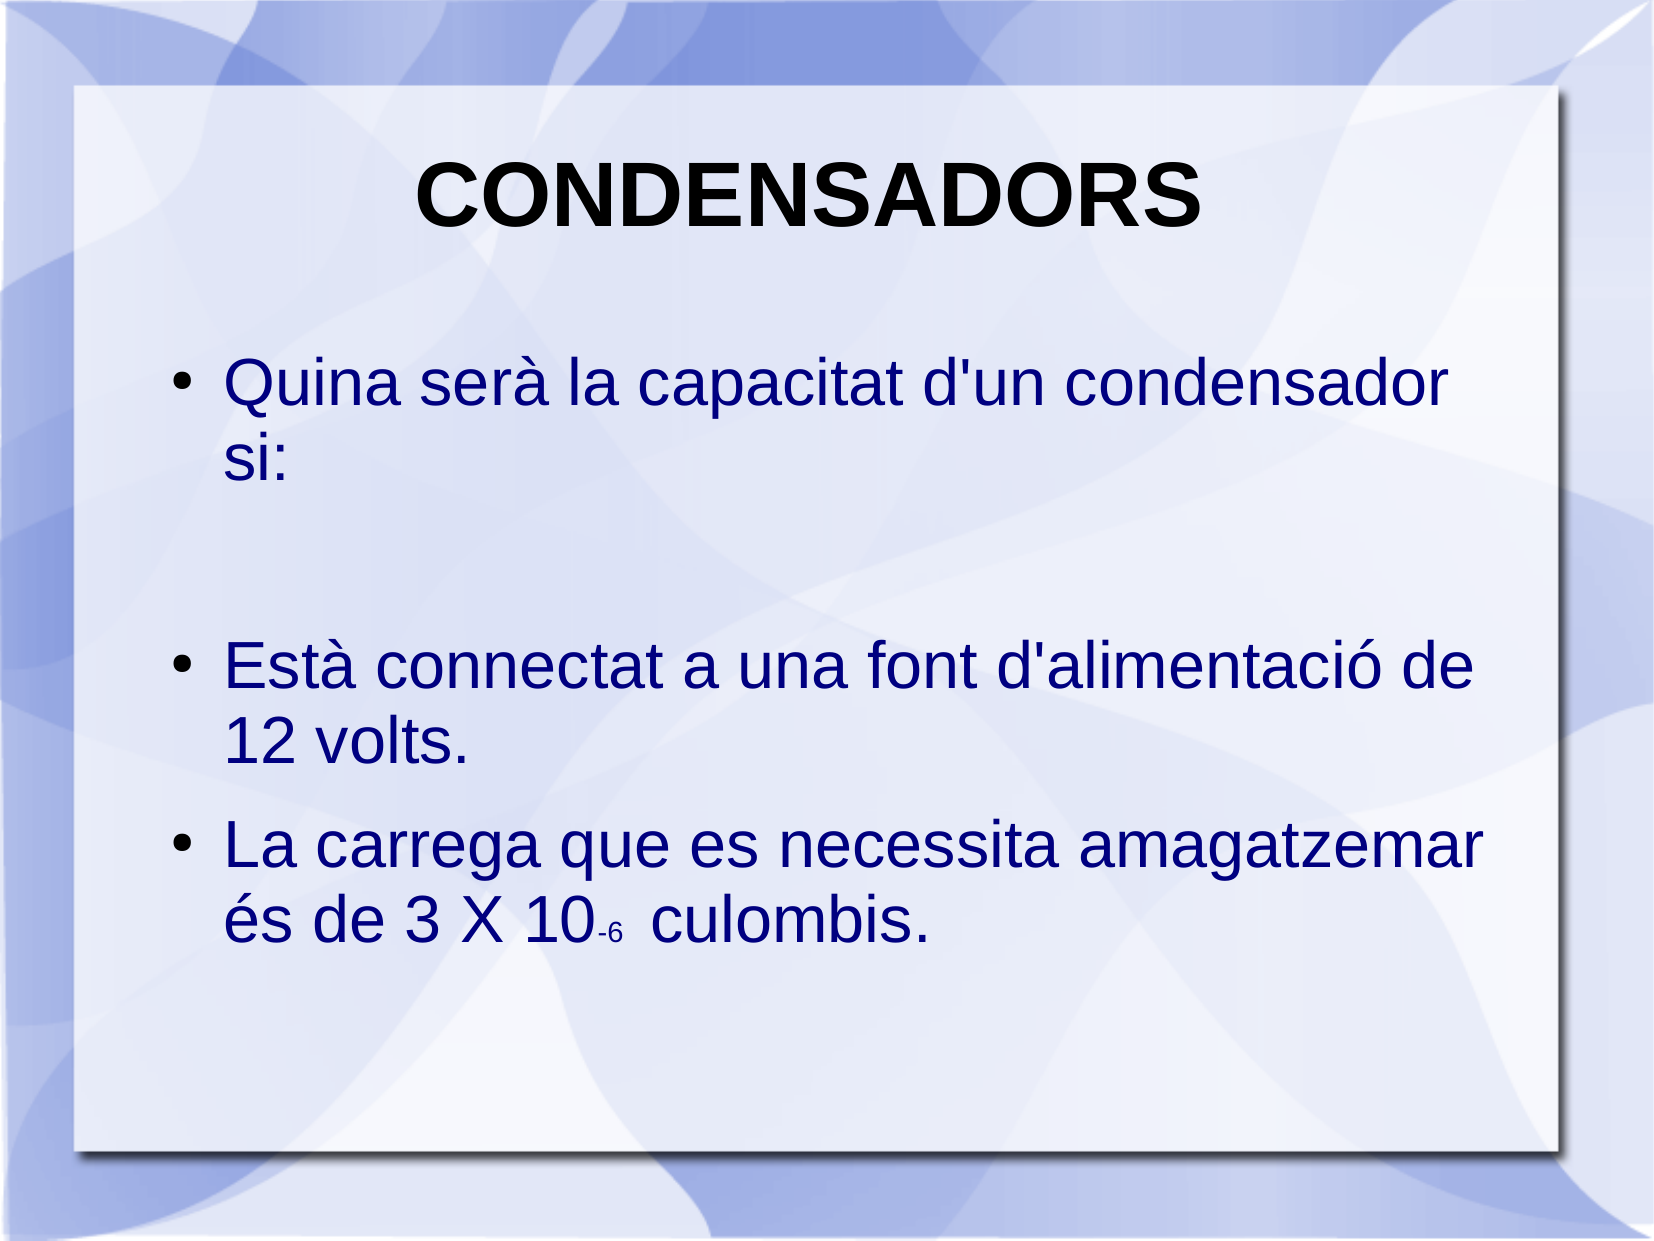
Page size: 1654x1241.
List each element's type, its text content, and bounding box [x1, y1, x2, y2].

title CONDENSADORS [82, 90, 1536, 298]
picture [0, 0, 1654, 1241]
list Quina serà la capacitat d'un condensador si: Està connectat a una font d'alimentació de 12 volts. La carrega que es necessita amagatzemar és de 3 X 10-6 culombis. [152, 344, 1534, 1127]
